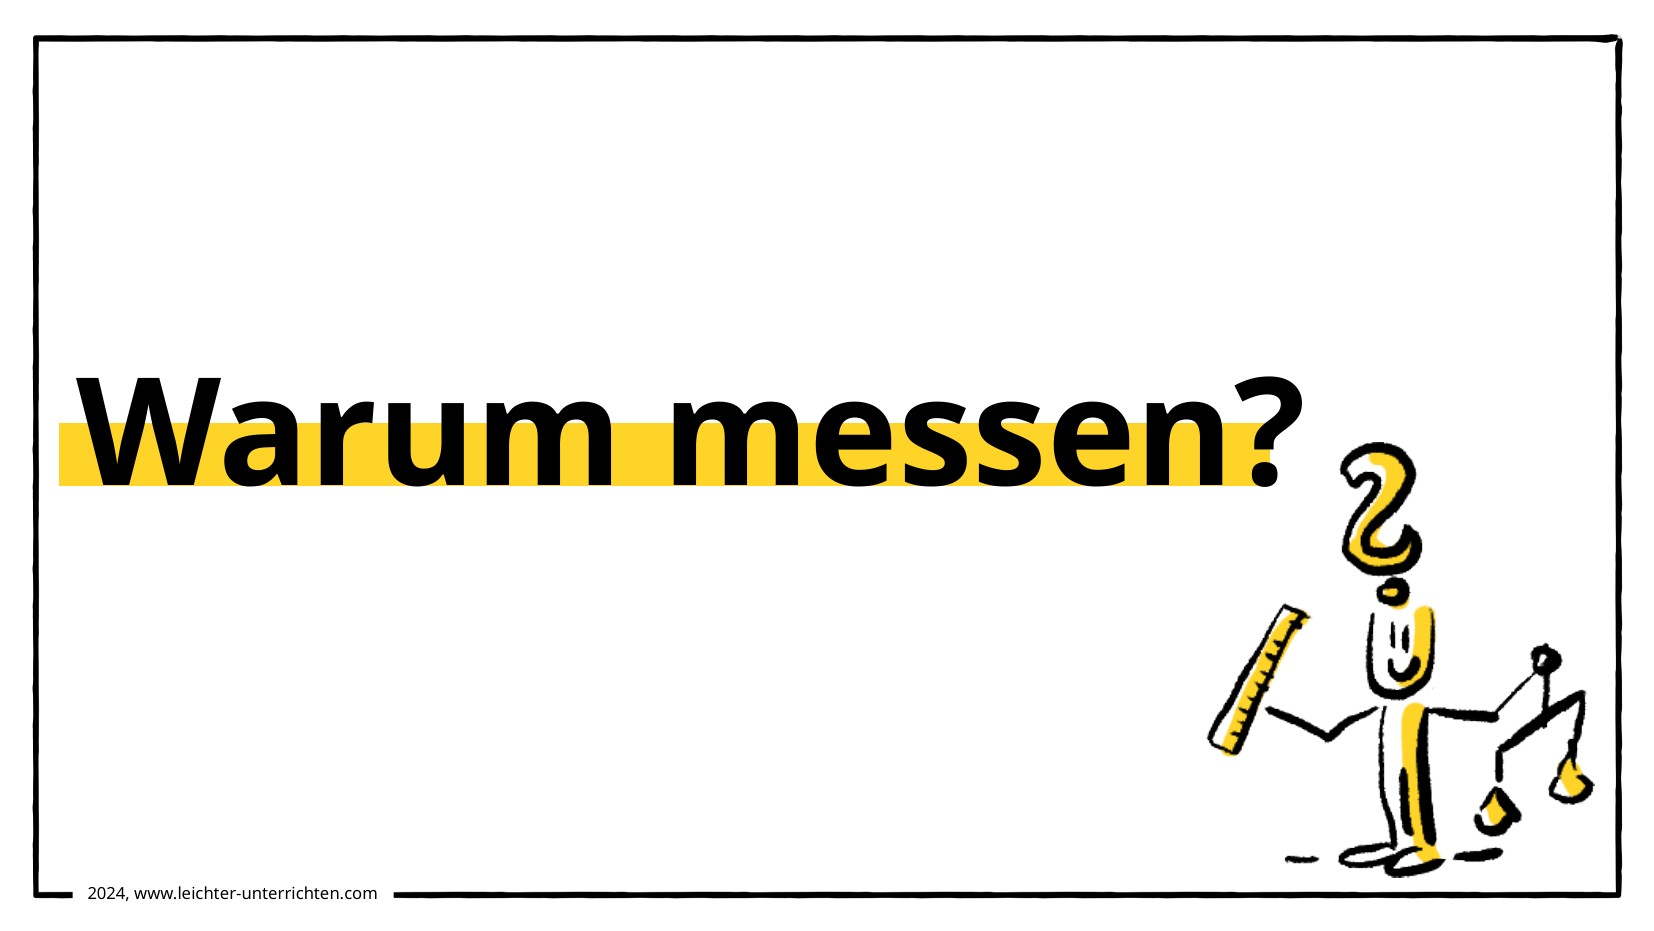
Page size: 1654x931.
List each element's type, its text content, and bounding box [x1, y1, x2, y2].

title Warum messen? [76, 324, 1565, 531]
picture [29, 32, 1625, 901]
